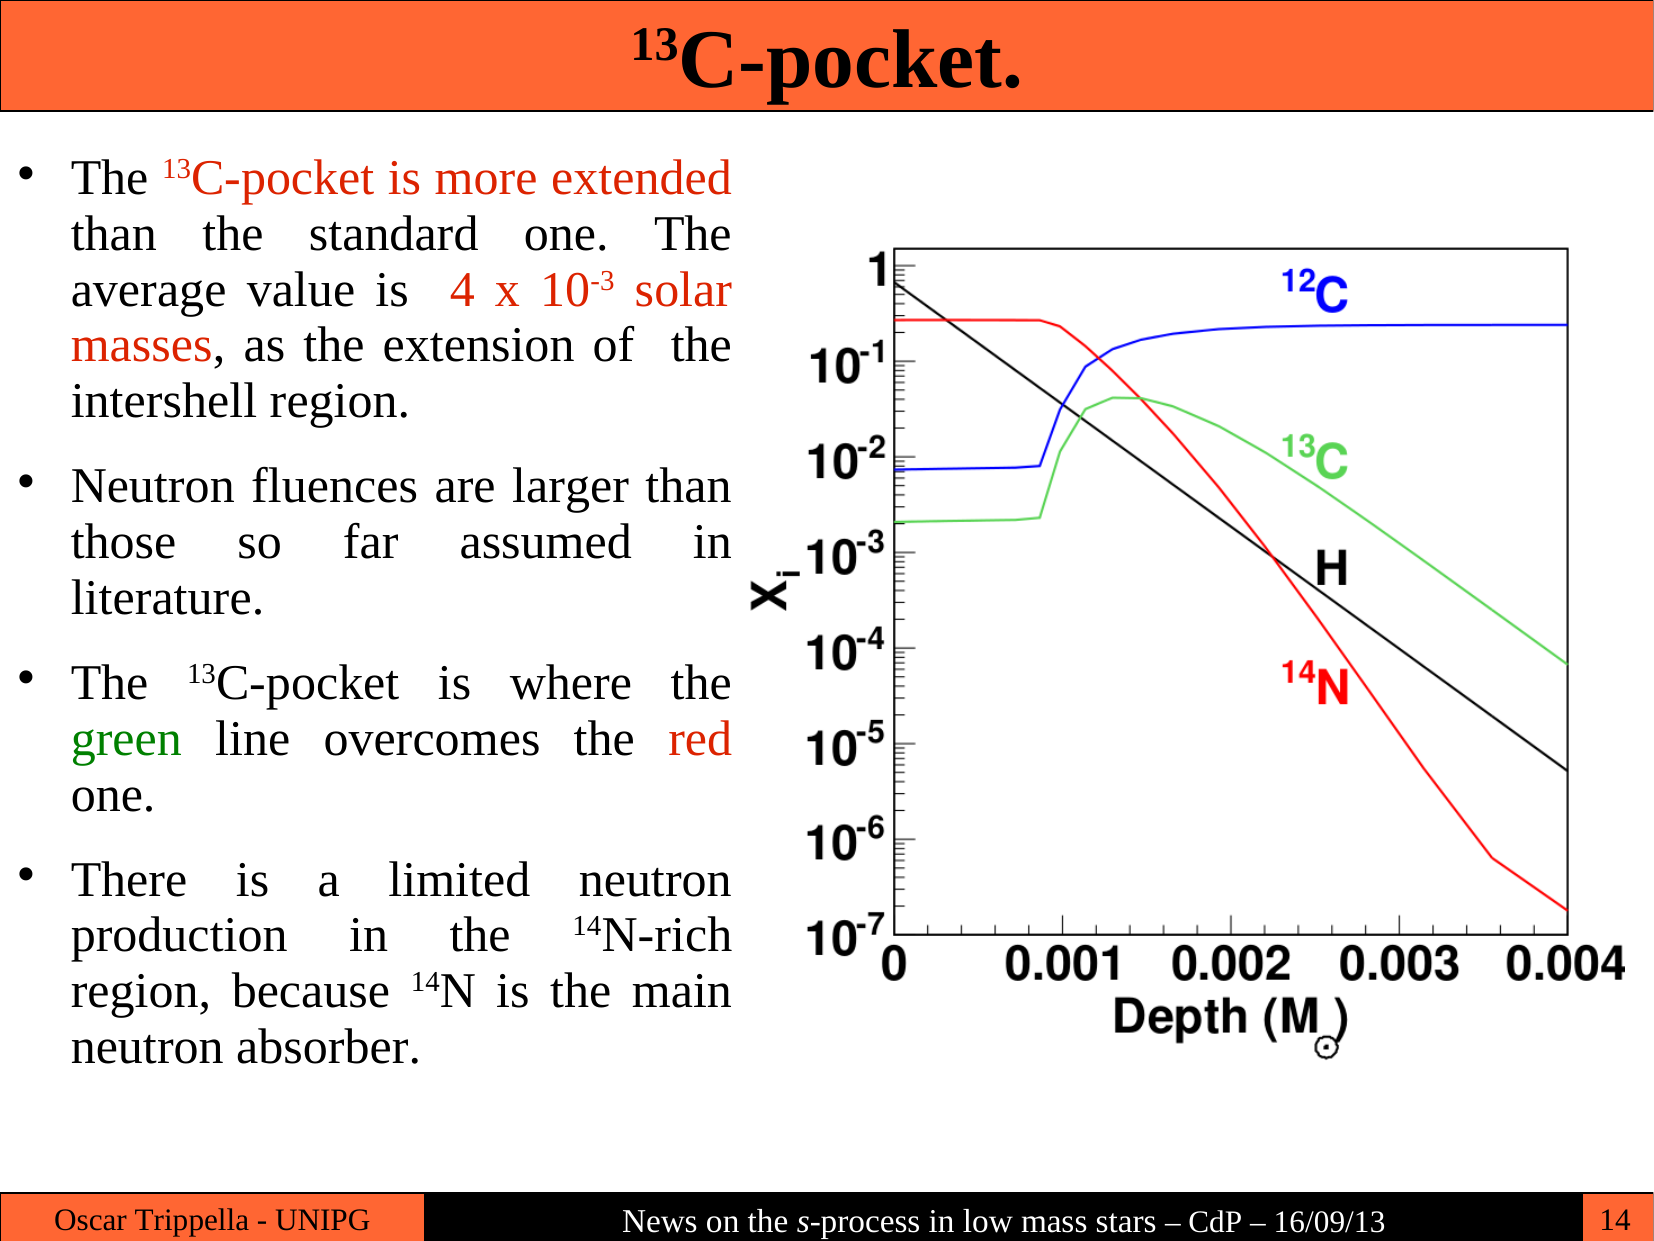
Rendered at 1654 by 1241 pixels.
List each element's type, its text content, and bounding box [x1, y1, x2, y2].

text_box News on the s-process in low mass stars – CdP – 16/09/13 [425, 1192, 1583, 1241]
list The 13C-pocket is more extended than the standard one. The average value is 4 x 10-3 solar masses, as the extension of the intershell region. Neutron fluences are larger than those so far assumed in literature. The 13C-pocket is where the green line overcomes the red one. There is a limited neutron production in the 14N-rich region, because 14N is the main neutron absorber. [0, 146, 733, 1192]
picture [739, 206, 1625, 1063]
text_box Oscar Trippella - UNIPG [0, 1192, 425, 1241]
text_box 13C-pocket. [0, 0, 1654, 112]
text_box 14 [1583, 1192, 1654, 1241]
